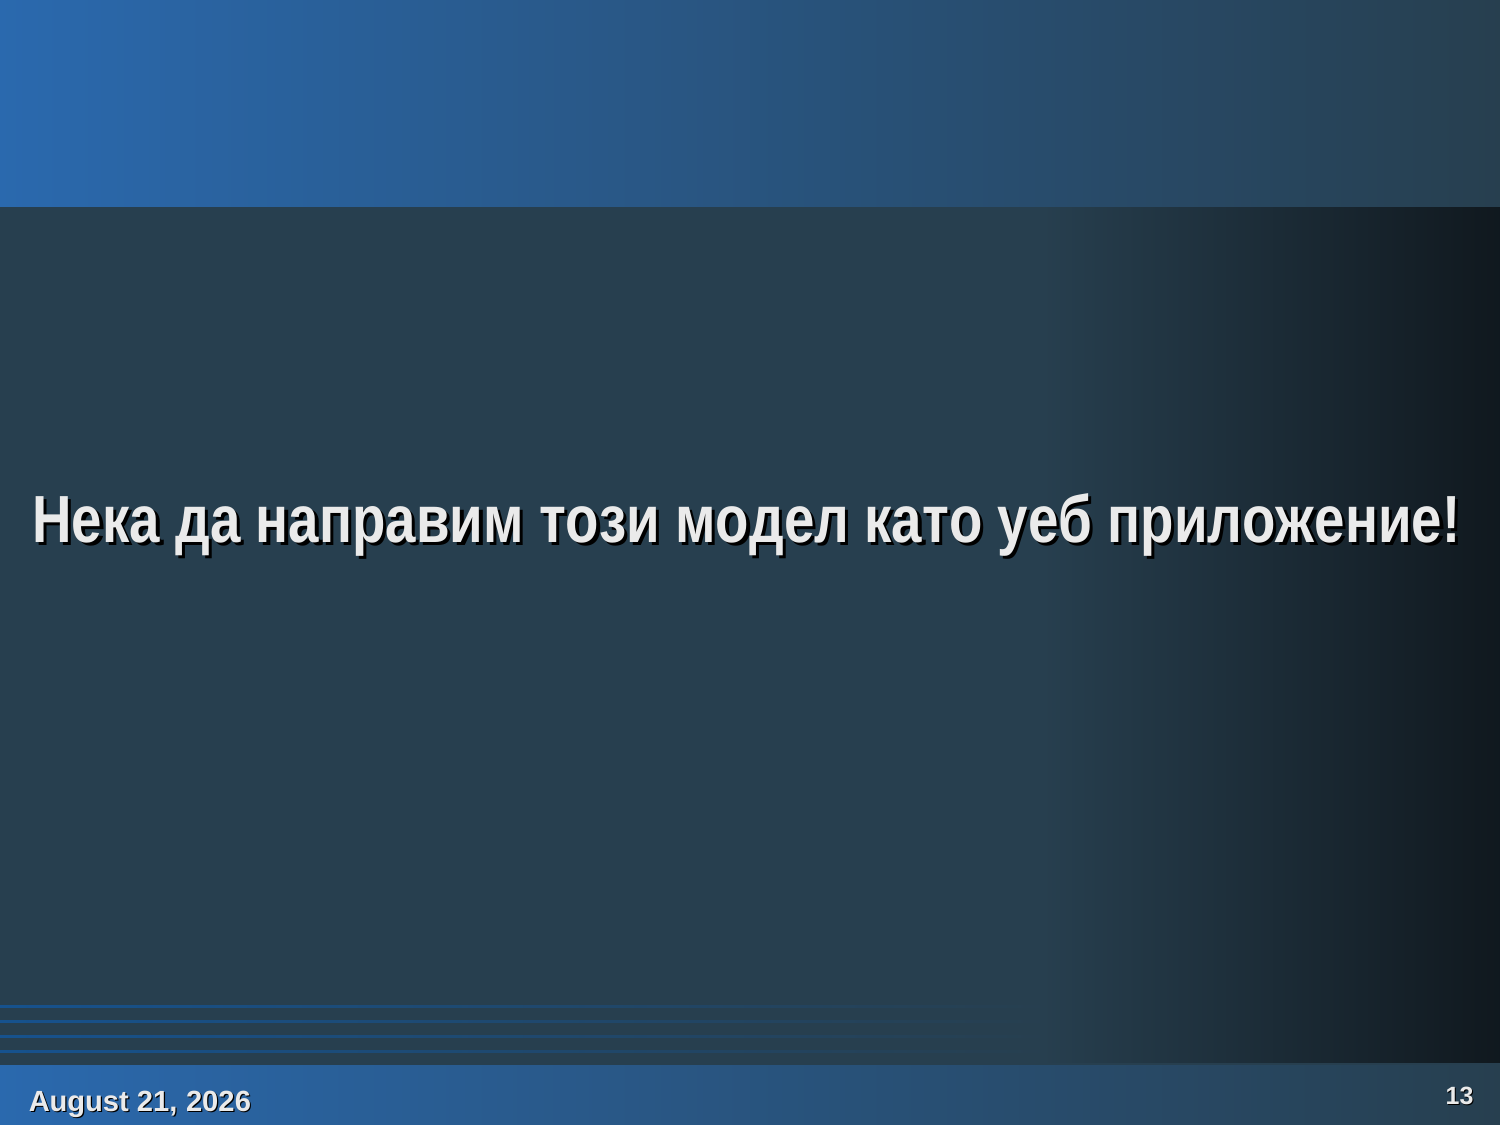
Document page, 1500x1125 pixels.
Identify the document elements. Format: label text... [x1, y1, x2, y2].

subtitle Нека да направим този модел като уеб приложение! [29, 295, 1466, 739]
